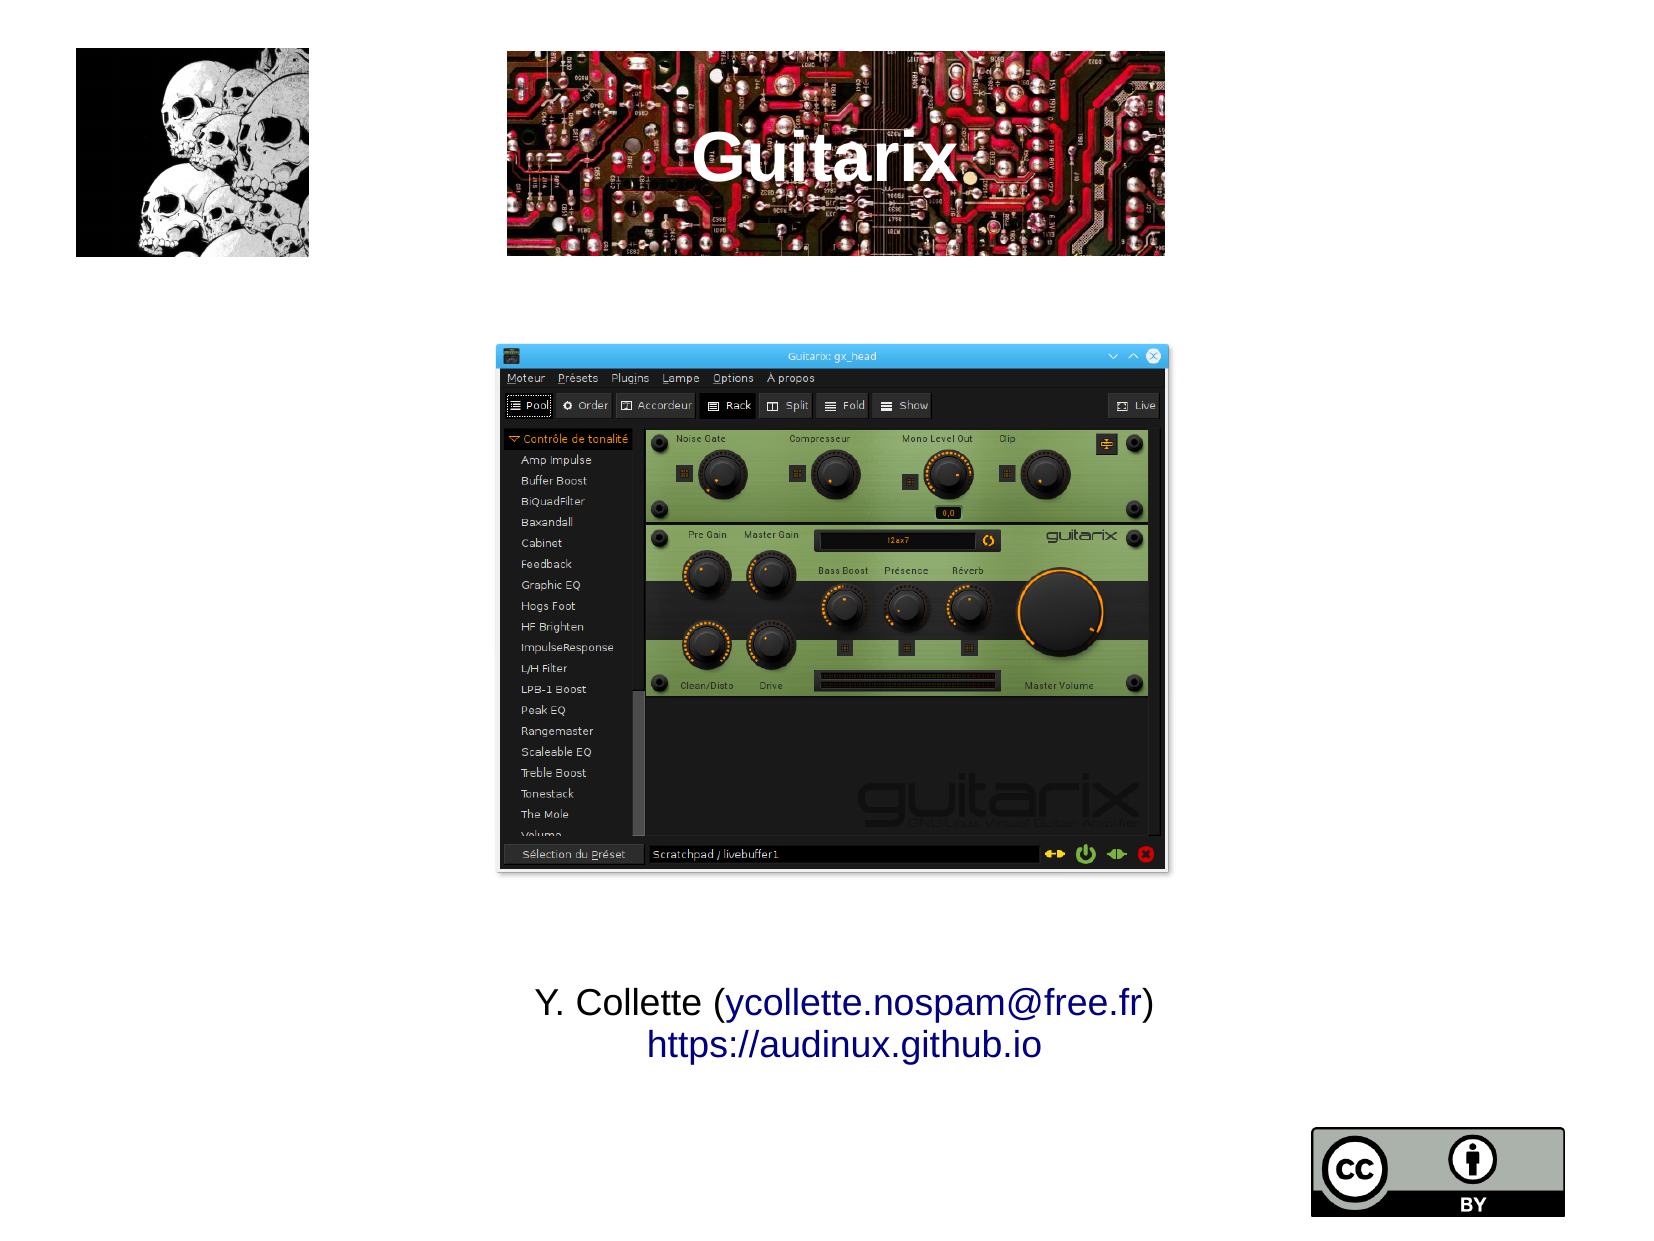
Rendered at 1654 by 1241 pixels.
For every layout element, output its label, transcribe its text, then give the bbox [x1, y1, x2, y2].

picture [76, 48, 309, 257]
text_box Y. Collette (ycollette.nospam@free.fr) https://audinux.github.io [513, 974, 1176, 1074]
text_box Guitarix [676, 110, 1000, 284]
picture [507, 51, 1165, 256]
picture [490, 338, 1179, 883]
picture [1311, 1127, 1565, 1217]
